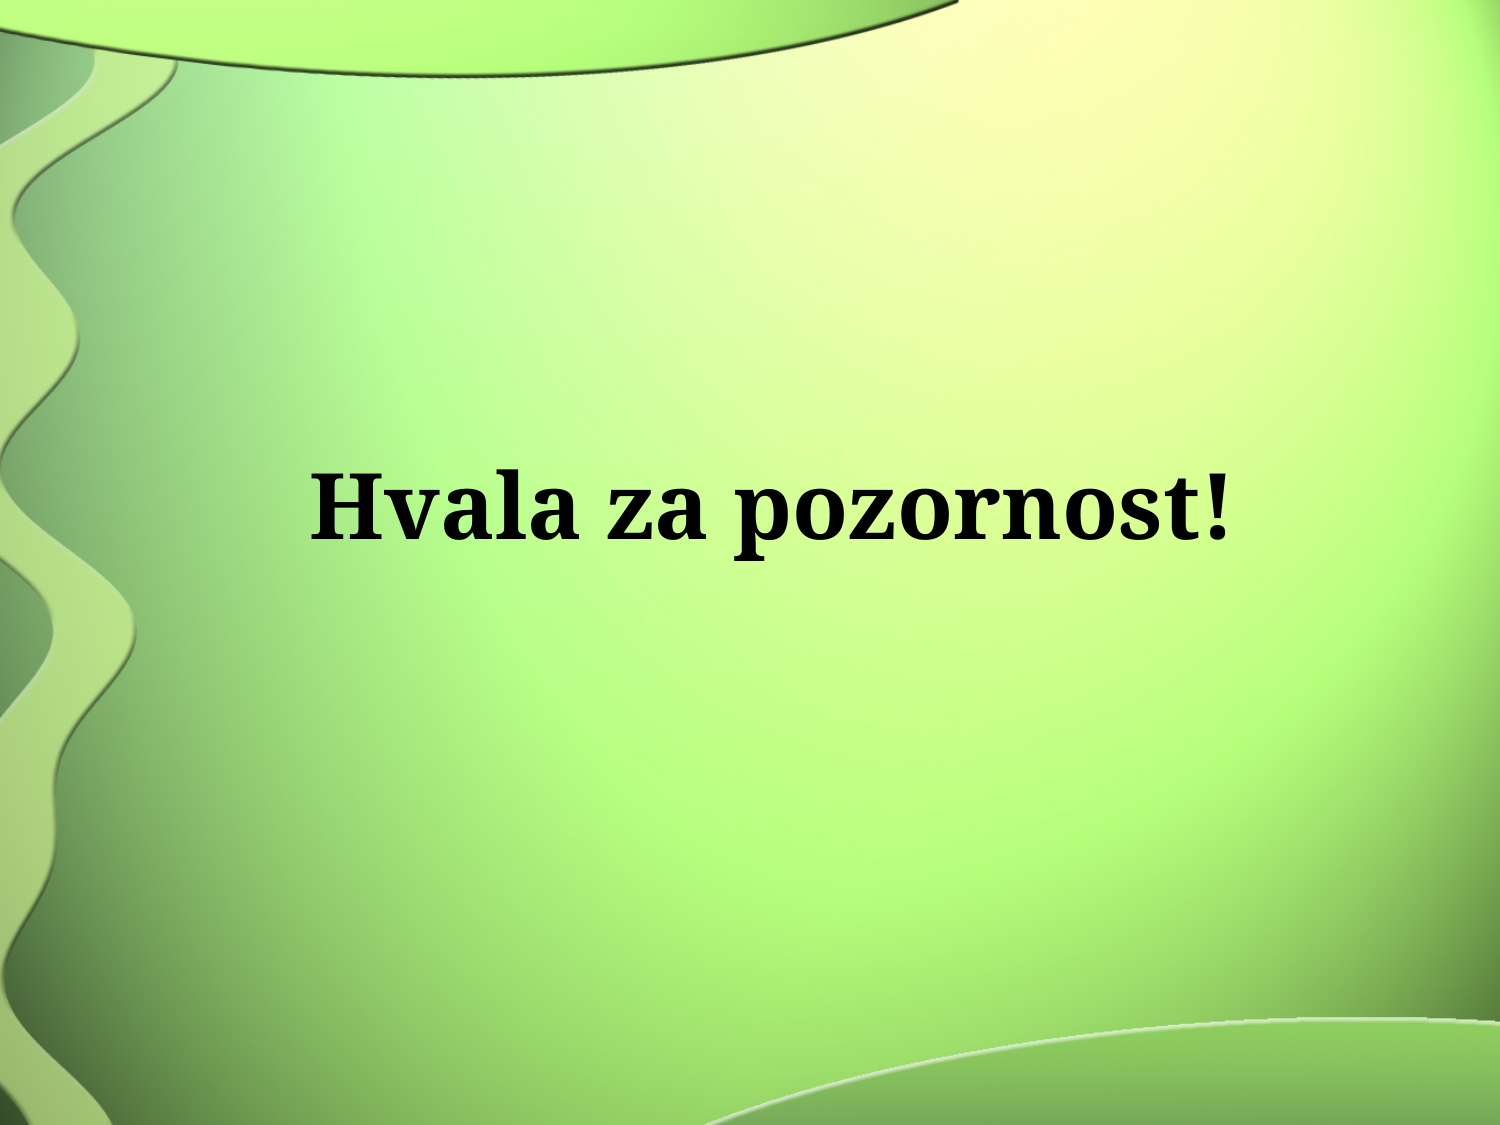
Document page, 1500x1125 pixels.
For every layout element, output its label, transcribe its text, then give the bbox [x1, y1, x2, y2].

title Hvala za pozornost! [135, 408, 1411, 597]
picture [0, 0, 1500, 1125]
